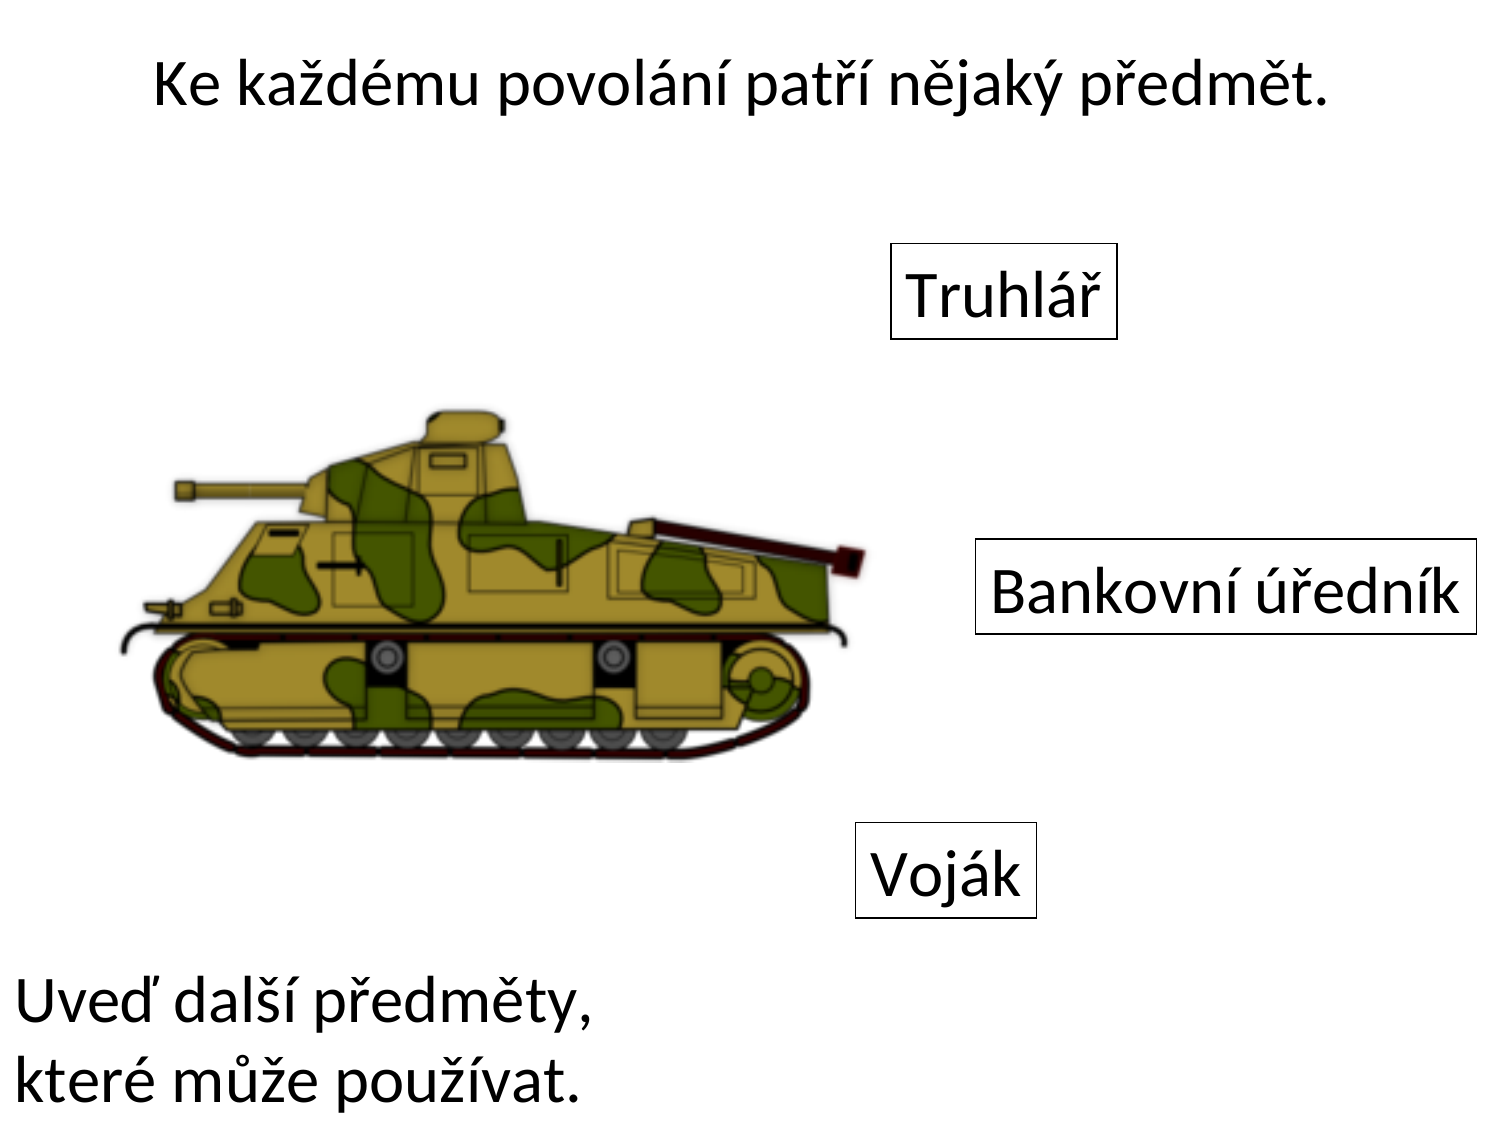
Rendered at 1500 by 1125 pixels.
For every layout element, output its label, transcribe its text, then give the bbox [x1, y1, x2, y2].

text_box Voják [855, 822, 1037, 918]
text_box Truhlář [891, 243, 1117, 339]
text_box Uveď další předměty, které může používat. [0, 948, 610, 1124]
picture [88, 349, 877, 763]
text_box Ke každému povolání patří nějaký předmět. [139, 30, 1347, 127]
text_box Bankovní úředník [975, 538, 1477, 635]
